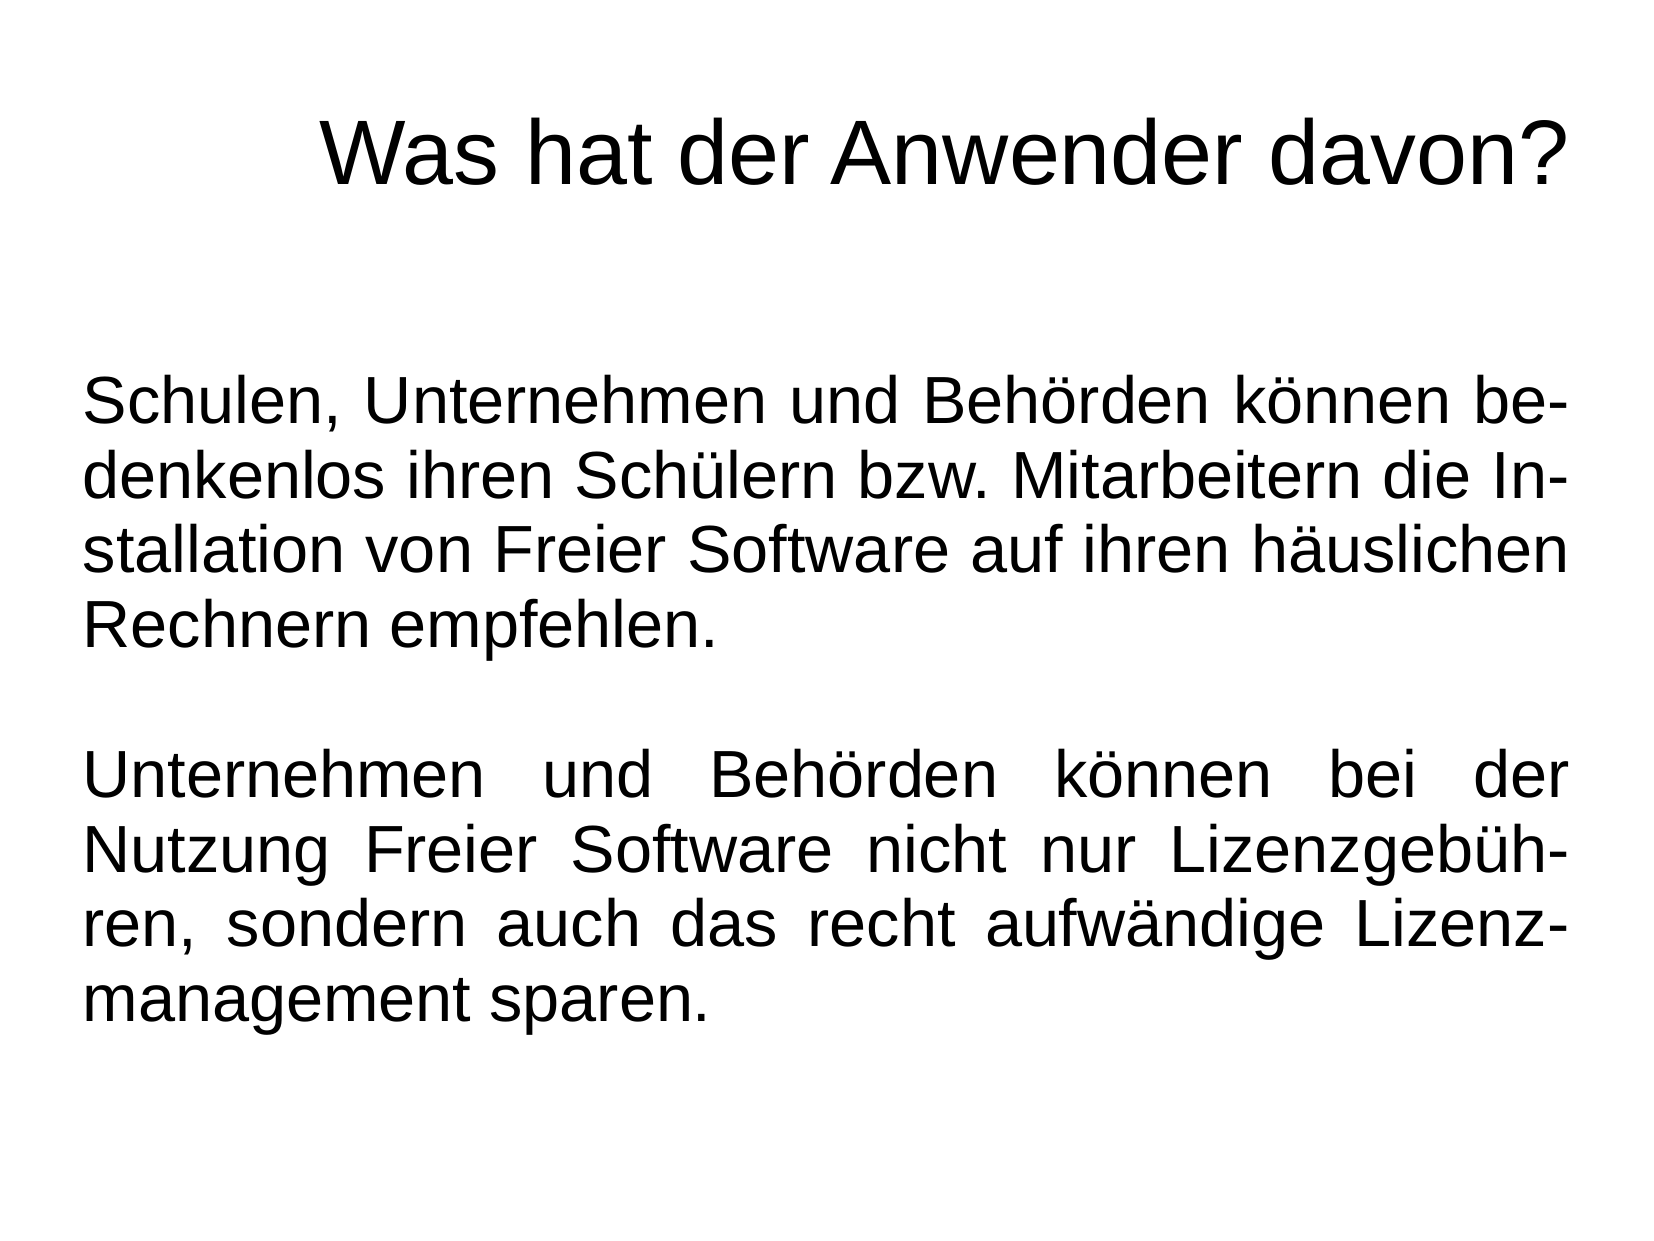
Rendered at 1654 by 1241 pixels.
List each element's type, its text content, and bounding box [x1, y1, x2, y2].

subtitle Schulen, Unternehmen und Behörden können be-denkenlos ihren Schülern bzw. Mitarbeitern die In-stallation von Freier Software auf ihren häuslichen Rechnern empfehlen. Unternehmen und Behörden können bei der Nutzung Freier Software nicht nur Lizenzgebüh-ren, sondern auch das recht aufwändige Lizenz-management sparen. [82, 297, 1571, 1102]
title Was hat der Anwender davon? [82, 56, 1571, 250]
